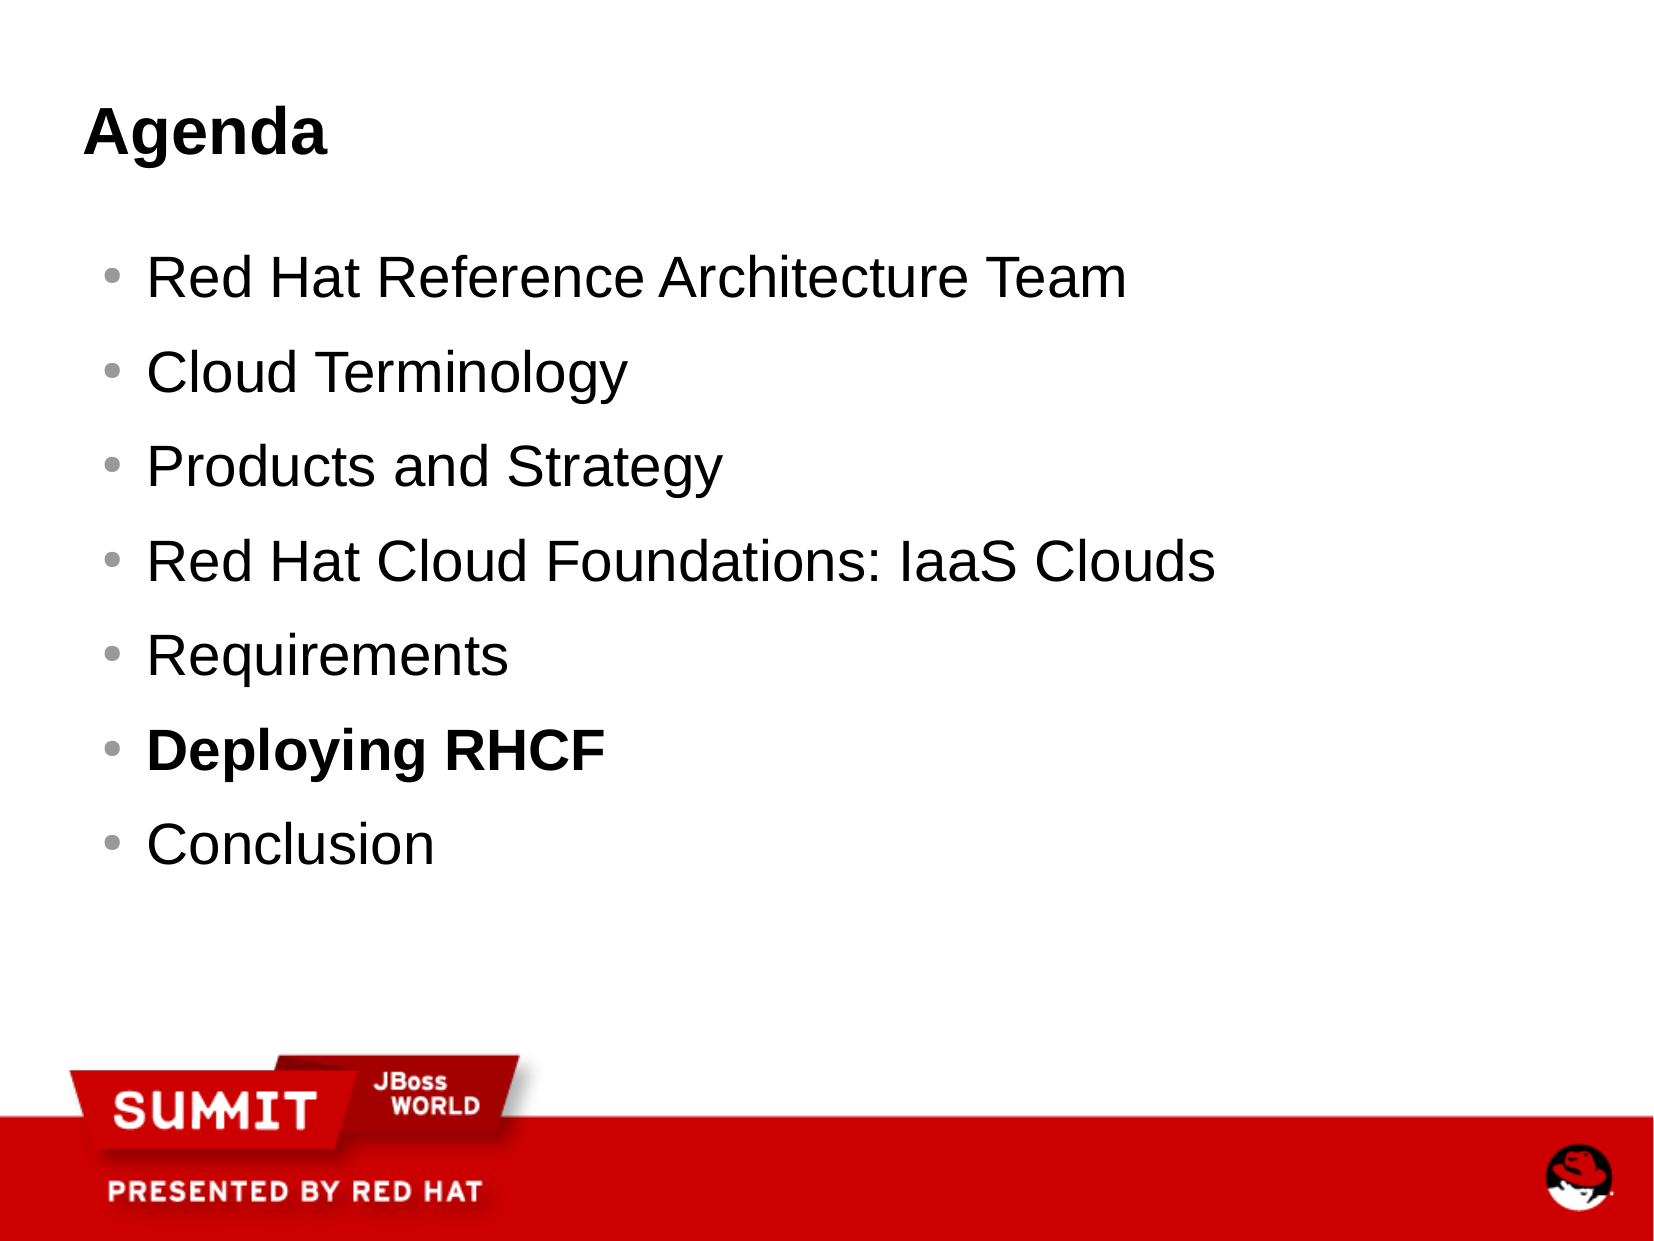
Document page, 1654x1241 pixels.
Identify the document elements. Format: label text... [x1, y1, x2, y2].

picture [0, 1043, 1654, 1241]
title Agenda [82, 37, 1571, 226]
list Red Hat Reference Architecture Team Cloud Terminology Products and Strategy Red Hat Cloud Foundations: IaaS Clouds Requirements Deploying RHCF Conclusion [86, 244, 1576, 1039]
